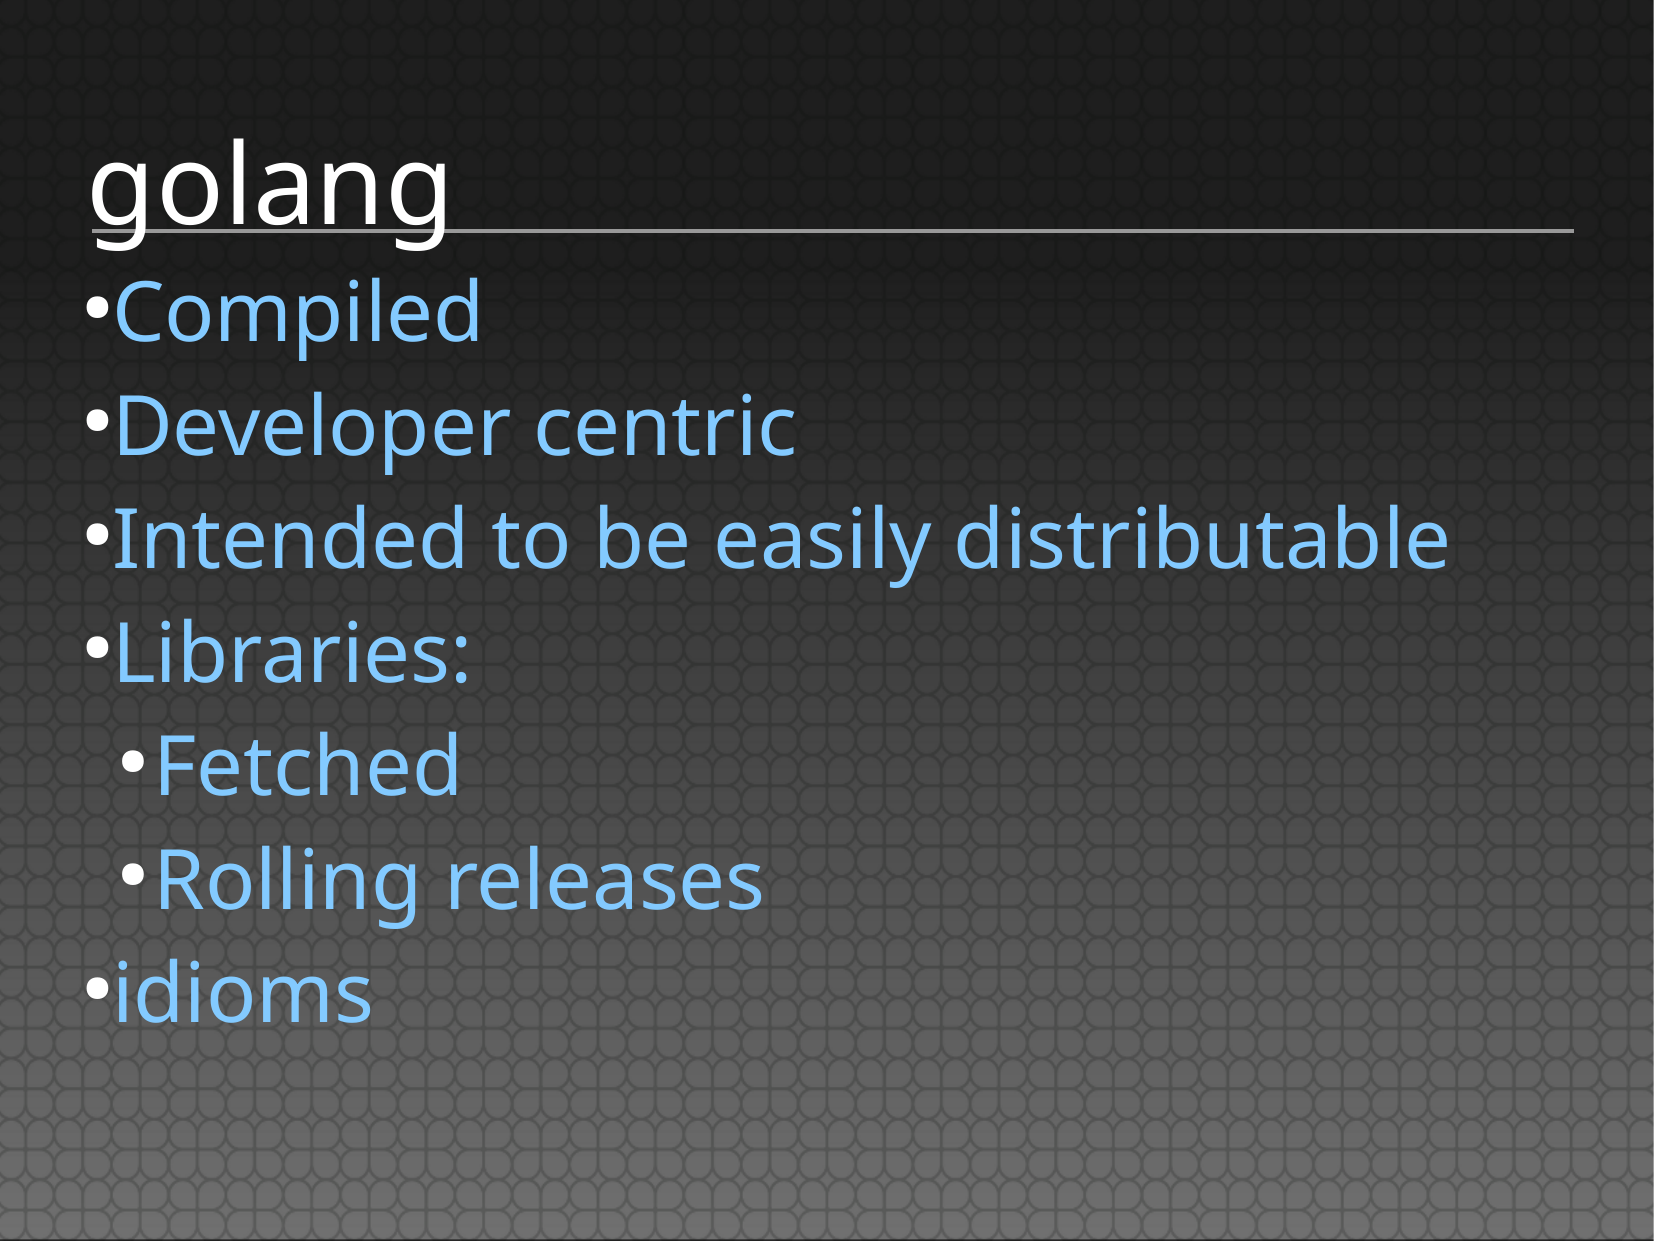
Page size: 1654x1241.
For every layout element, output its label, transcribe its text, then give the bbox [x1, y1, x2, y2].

subtitle Compiled Developer centric Intended to be easily distributable Libraries: Fetched Rolling releases idioms [82, 290, 1571, 1010]
title golang [86, 112, 1576, 249]
picture [0, 0, 1654, 1241]
